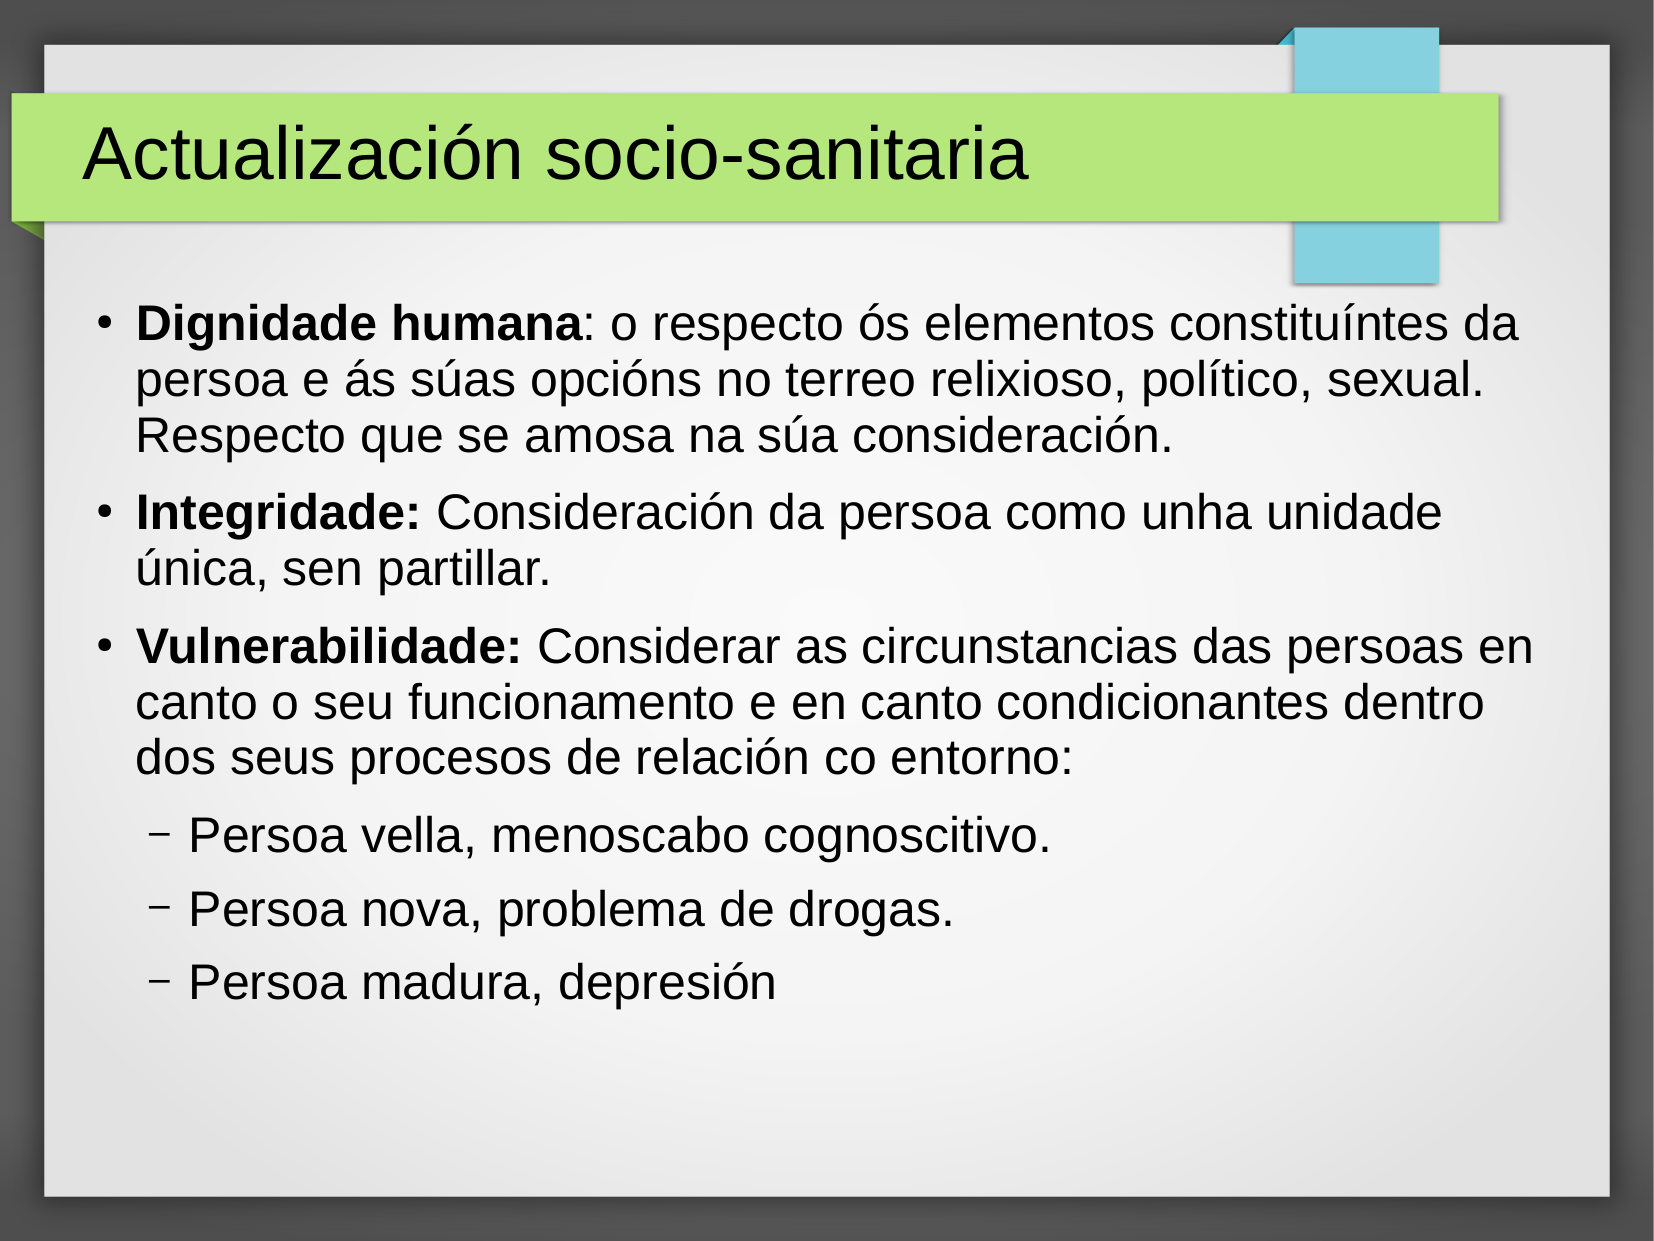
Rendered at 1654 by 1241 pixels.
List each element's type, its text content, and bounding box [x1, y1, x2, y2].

picture [0, 0, 1654, 1241]
title Actualización socio-sanitaria [82, 94, 1264, 213]
list Dignidade humana: o respecto ós elementos constituíntes da persoa e ás súas opcións no terreo relixioso, político, sexual. Respecto que se amosa na súa consideración. Integridade: Consideración da persoa como unha unidade única, sen partillar. Vulnerabilidade: Considerar as circunstancias das persoas en canto o seu funcionamento e en canto condicionantes dentro dos seus procesos de relación co entorno: Persoa vella, menoscabo cognoscitivo. Persoa nova, problema de drogas. Persoa madura, depresión [82, 295, 1571, 1015]
